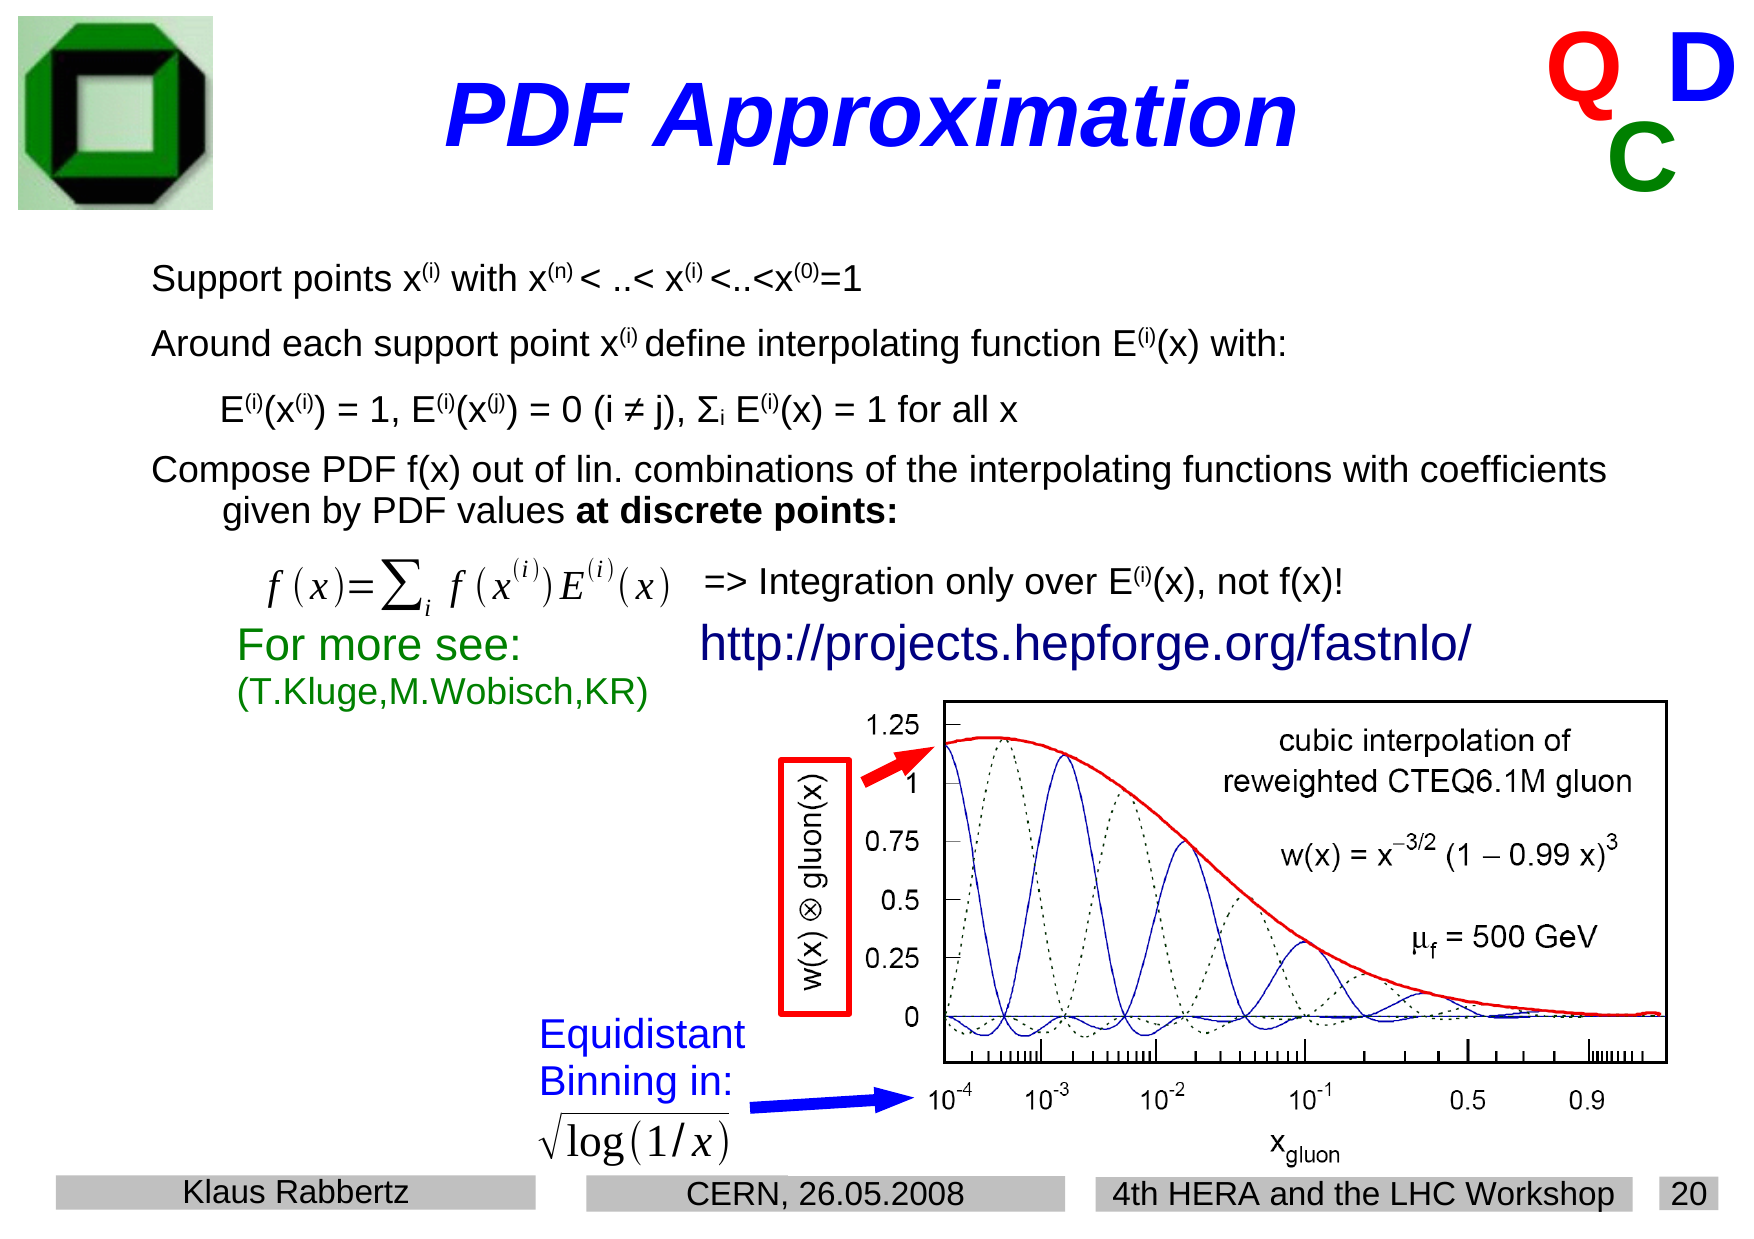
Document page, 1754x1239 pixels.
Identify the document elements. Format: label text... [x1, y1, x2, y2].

chart [531, 1111, 738, 1168]
picture [788, 763, 846, 1011]
text_box For more see: (T.Kluge,M.Wobisch,KR) [224, 607, 663, 725]
title PDF Approximation [220, 16, 1525, 213]
picture [18, 16, 213, 210]
chart [252, 556, 677, 622]
list Support points x(i) with x(n) < ..< x(i) <..<x(0)=1 Around each support point x(i) define interpolating function E(i)(x) with: E(i)(x(i)) = 1, E(i)(x(j)) = 0 (i ≠ j), Σi E(i)(x) = 1 for all x Compose PDF f(x) out of lin. combinations of the interpolating functions with coefficients given by PDF values at discrete points: [92, 257, 1701, 639]
text_box => Integration only over E(i)(x), not f(x)! [692, 549, 1428, 603]
text_box Equidistant Binning in: [527, 999, 758, 1116]
picture [788, 686, 1688, 1176]
text_box http://projects.hepforge.org/fastnlo/ [675, 603, 1540, 683]
